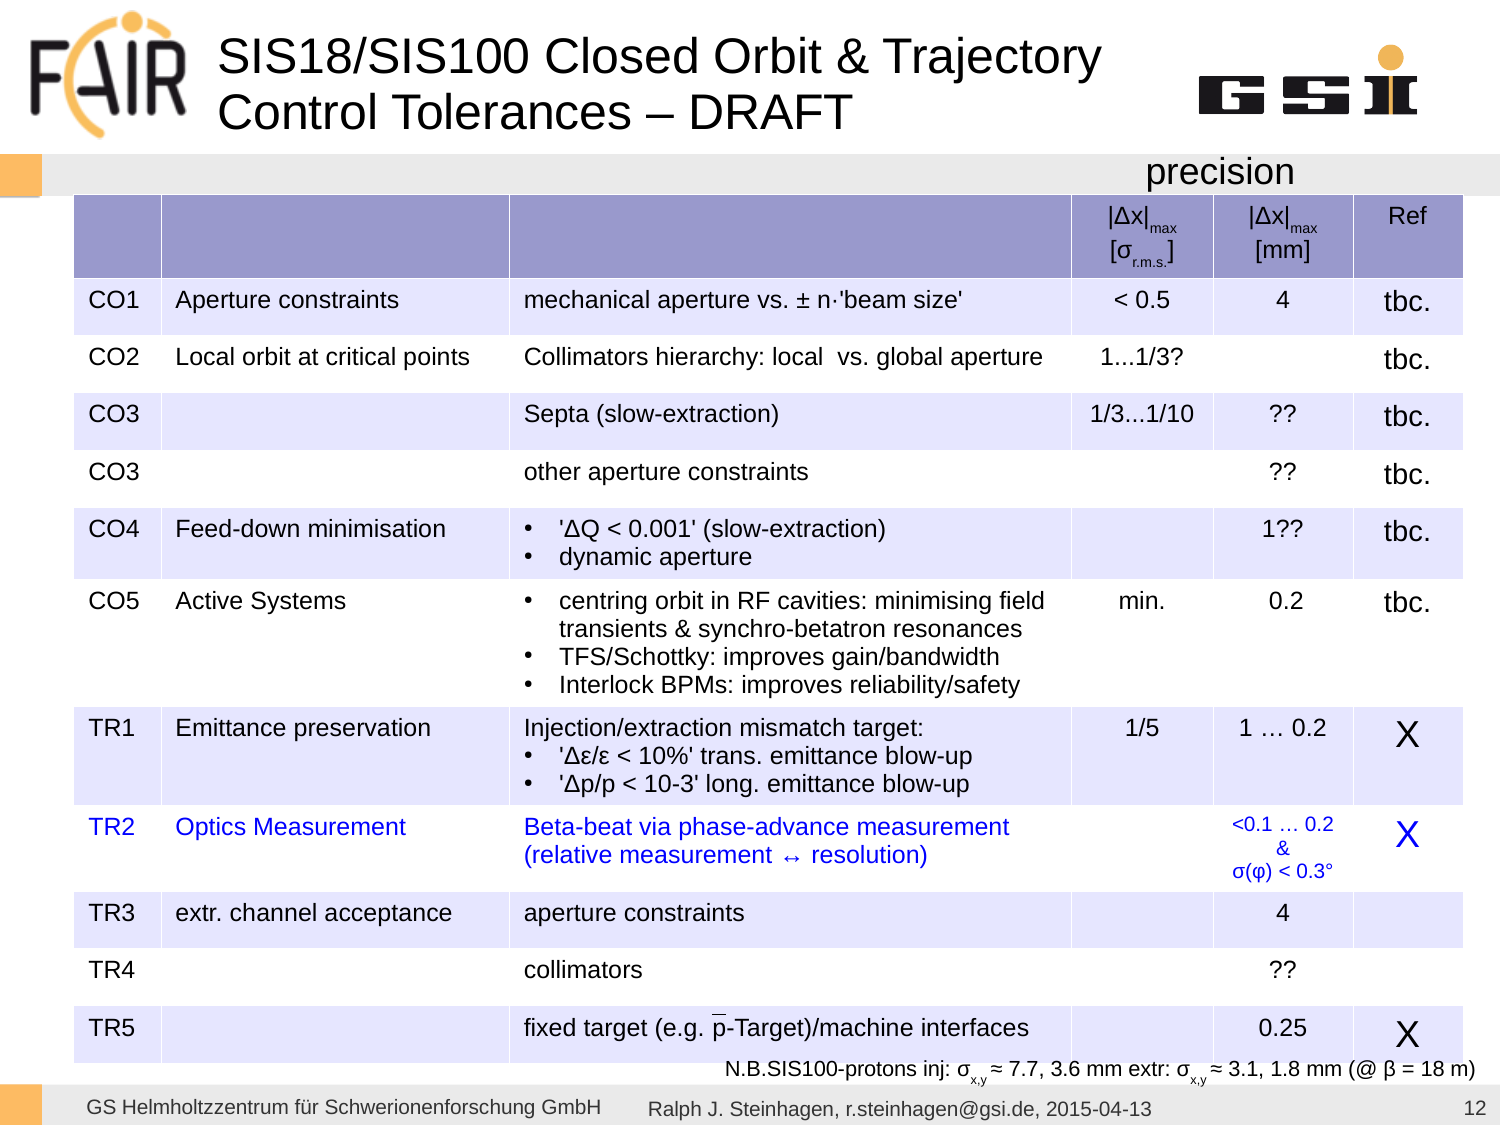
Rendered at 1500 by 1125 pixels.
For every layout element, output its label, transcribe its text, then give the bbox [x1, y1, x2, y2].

table_cell tbc. [1354, 279, 1463, 335]
table_header Ref [1354, 195, 1463, 278]
text_box precision [1130, 143, 1311, 200]
table_cell min. [1072, 580, 1213, 706]
table_cell extr. channel acceptance [162, 892, 509, 948]
table_cell collimators [510, 949, 1071, 1005]
table_header [162, 195, 509, 278]
table_cell [1072, 892, 1213, 948]
table_cell [1072, 806, 1213, 891]
table_cell [162, 393, 509, 450]
table_cell [162, 1006, 509, 1063]
table_cell 4 [1214, 892, 1353, 948]
table_cell TR5 [74, 1006, 161, 1063]
table_cell mechanical aperture vs. ± n·'beam size' [510, 279, 1071, 335]
table_cell Local orbit at critical points [162, 336, 509, 392]
table_cell [1072, 949, 1213, 1005]
table_cell ?? [1214, 393, 1353, 450]
table_cell 0.25 [1214, 1006, 1353, 1049]
table_cell 4 [1214, 279, 1353, 335]
table_cell other aperture constraints [510, 451, 1071, 507]
table_cell 1?? [1214, 508, 1353, 579]
table_cell fixed target (e.g. p-Target)/machine interfaces [510, 1006, 1071, 1063]
table_cell [1072, 451, 1213, 507]
table_cell Aperture constraints [162, 279, 509, 335]
table_cell [1214, 336, 1353, 392]
table_cell 'ΔQ < 0.001' (slow-extraction) dynamic aperture [510, 508, 1071, 579]
table_cell X [1354, 806, 1463, 891]
table_cell X [1354, 1006, 1463, 1049]
table_cell <0.1 … 0.2 & σ(φ) < 0.3° [1214, 806, 1353, 891]
table_cell Injection/extraction mismatch target: 'Δε/ε < 10%' trans. emittance blow-up 'Δp/p < 10-3' long. emittance blow-up [510, 707, 1071, 805]
table_cell [162, 451, 509, 507]
table_cell Septa (slow-extraction) [510, 393, 1071, 450]
table_cell Beta-beat via phase-advance measurement (relative measurement ↔ resolution) [510, 806, 1071, 891]
table_cell CO2 [74, 336, 161, 392]
text_box N.B.SIS100-protons inj: σx,y ≈ 7.7, 3.6 mm extr: σx,y ≈ 3.1, 1.8 mm (@ β = 18 m) [710, 1049, 1500, 1095]
table_cell < 0.5 [1072, 279, 1213, 335]
table_cell tbc. [1354, 508, 1463, 579]
table_cell [162, 949, 509, 1005]
picture [30, 9, 187, 141]
table_cell TR1 [74, 707, 161, 805]
table_cell Collimators hierarchy: local vs. global aperture [510, 336, 1071, 392]
table_cell Optics Measurement [162, 806, 509, 891]
table_cell CO5 [74, 580, 161, 706]
table_cell tbc. [1354, 451, 1463, 507]
table_cell CO1 [74, 279, 161, 335]
table_cell CO3 [74, 393, 161, 450]
table_cell [1354, 949, 1463, 1005]
table_cell Active Systems [162, 580, 509, 706]
table_cell tbc. [1354, 336, 1463, 392]
table_header |Δx|max [mm] [1214, 195, 1353, 278]
table_header [74, 195, 161, 278]
table_cell tbc. [1354, 580, 1463, 706]
table_cell [1354, 892, 1463, 948]
table_cell 1/3...1/10 [1072, 393, 1213, 450]
table_cell 1...1/3? [1072, 336, 1213, 392]
table_cell ?? [1214, 451, 1353, 507]
table_cell centring orbit in RF cavities: minimising field transients & synchro-betatron resonances TFS/Schottky: improves gain/bandwidth Interlock BPMs: improves reliability/safety [510, 580, 1071, 706]
table_cell 0.2 [1214, 580, 1353, 706]
title SIS18/SIS100 Closed Orbit & Trajectory Control Tolerances – DRAFT [217, 20, 1109, 147]
table_cell ?? [1214, 949, 1353, 1005]
table_cell 1 … 0.2 [1214, 707, 1353, 805]
table_cell CO3 [74, 451, 161, 507]
table_cell Feed-down minimisation [162, 508, 509, 579]
table_cell TR3 [74, 892, 161, 948]
table_cell 1/5 [1072, 707, 1213, 805]
table_cell tbc. [1354, 393, 1463, 450]
table_cell Emittance preservation [162, 707, 509, 805]
table_cell TR2 [74, 806, 161, 891]
table_cell X [1354, 707, 1463, 805]
table_header [510, 195, 1071, 278]
picture [1197, 42, 1419, 117]
table_cell aperture constraints [510, 892, 1071, 948]
table_cell [1072, 508, 1213, 579]
table_cell [1072, 1006, 1213, 1049]
table_cell CO4 [74, 508, 161, 579]
table_header |Δx|max [σr.m.s.] [1072, 195, 1213, 278]
table_cell TR4 [74, 949, 161, 1005]
